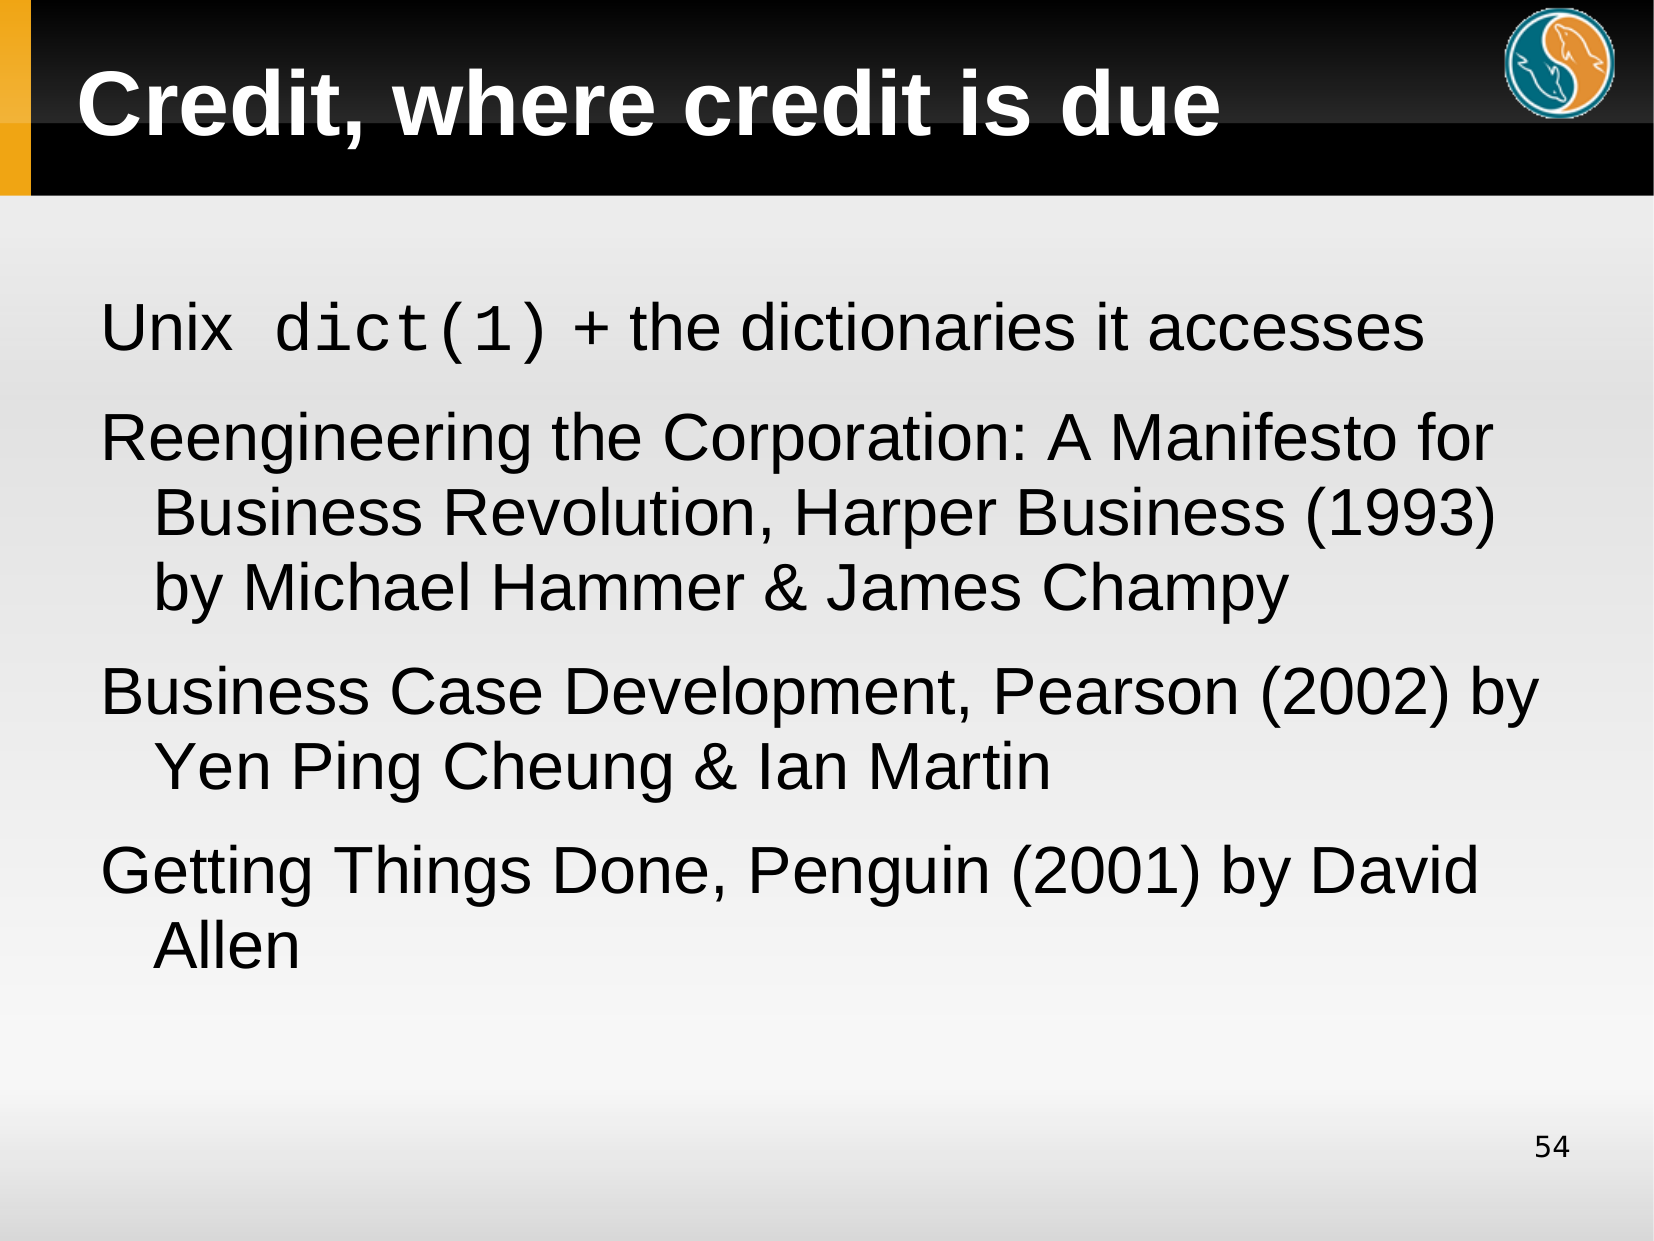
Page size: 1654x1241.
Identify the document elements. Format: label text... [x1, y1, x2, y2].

list Unix dict(1) + the dictionaries it accesses Reengineering the Corporation: A Manifesto for Business Revolution, Harper Business (1993) by Michael Hammer & James Champy Business Case Development, Pearson (2002) by Yen Ping Cheung & Ian Martin Getting Things Done, Penguin (2001) by David Allen [82, 290, 1571, 1094]
title Credit, where credit is due [76, 7, 1565, 200]
picture [0, 0, 1654, 1241]
